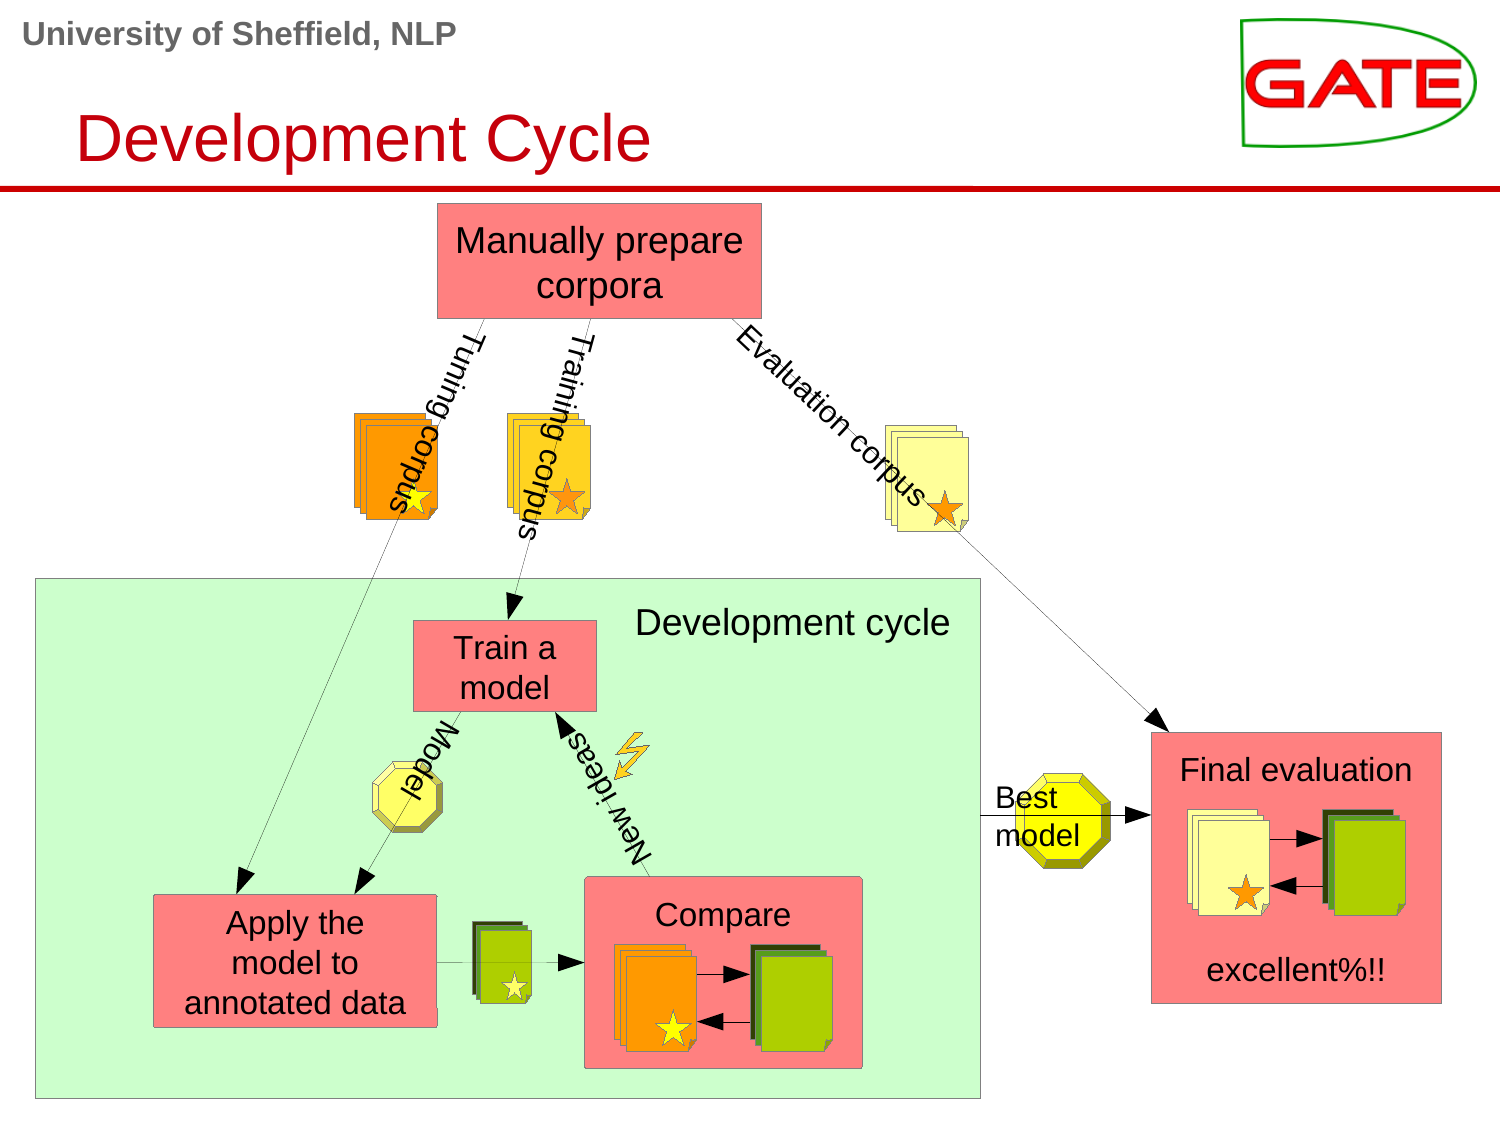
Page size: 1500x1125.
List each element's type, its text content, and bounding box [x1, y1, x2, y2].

text_box [507, 413, 564, 520]
text_box [750, 944, 833, 1052]
text_box Train a model [413, 620, 597, 712]
text_box [406, 470, 417, 479]
text_box [619, 819, 627, 825]
text_box Manually prepare corpora [437, 203, 762, 319]
text_box [417, 443, 428, 453]
text_box [614, 810, 622, 816]
text_box [598, 781, 609, 791]
text_box Apply the model to annotated data [153, 894, 438, 1028]
text_box [536, 413, 591, 520]
text_box [885, 477, 956, 532]
text_box [425, 746, 437, 757]
text_box [1322, 809, 1406, 916]
text_box [238, 578, 519, 894]
text_box [399, 436, 438, 520]
text_box [1187, 809, 1270, 916]
text_box [885, 470, 896, 480]
picture [1240, 18, 1477, 148]
text_box [897, 481, 908, 491]
text_box Compare [584, 876, 863, 1069]
text_box [35, 578, 981, 1099]
text_box Final evaluation excellent%!! [1151, 732, 1442, 1004]
text_box [420, 762, 428, 771]
text_box [584, 751, 592, 758]
text_box [634, 844, 641, 852]
text_box [439, 731, 447, 738]
text_box [525, 512, 536, 520]
text_box [589, 768, 594, 776]
text_box [1019, 816, 1111, 869]
text_box [614, 944, 697, 1052]
text_box [413, 780, 419, 788]
text_box [885, 425, 969, 532]
title Development Cycle [75, 44, 1426, 233]
text_box [549, 428, 559, 437]
text_box [529, 495, 541, 504]
text_box [537, 468, 548, 477]
text_box Development cycle [620, 590, 999, 696]
text_box [1025, 774, 1111, 815]
text_box [626, 832, 631, 840]
text_box [1024, 831, 1033, 844]
text_box [354, 413, 438, 520]
text_box [356, 712, 648, 962]
